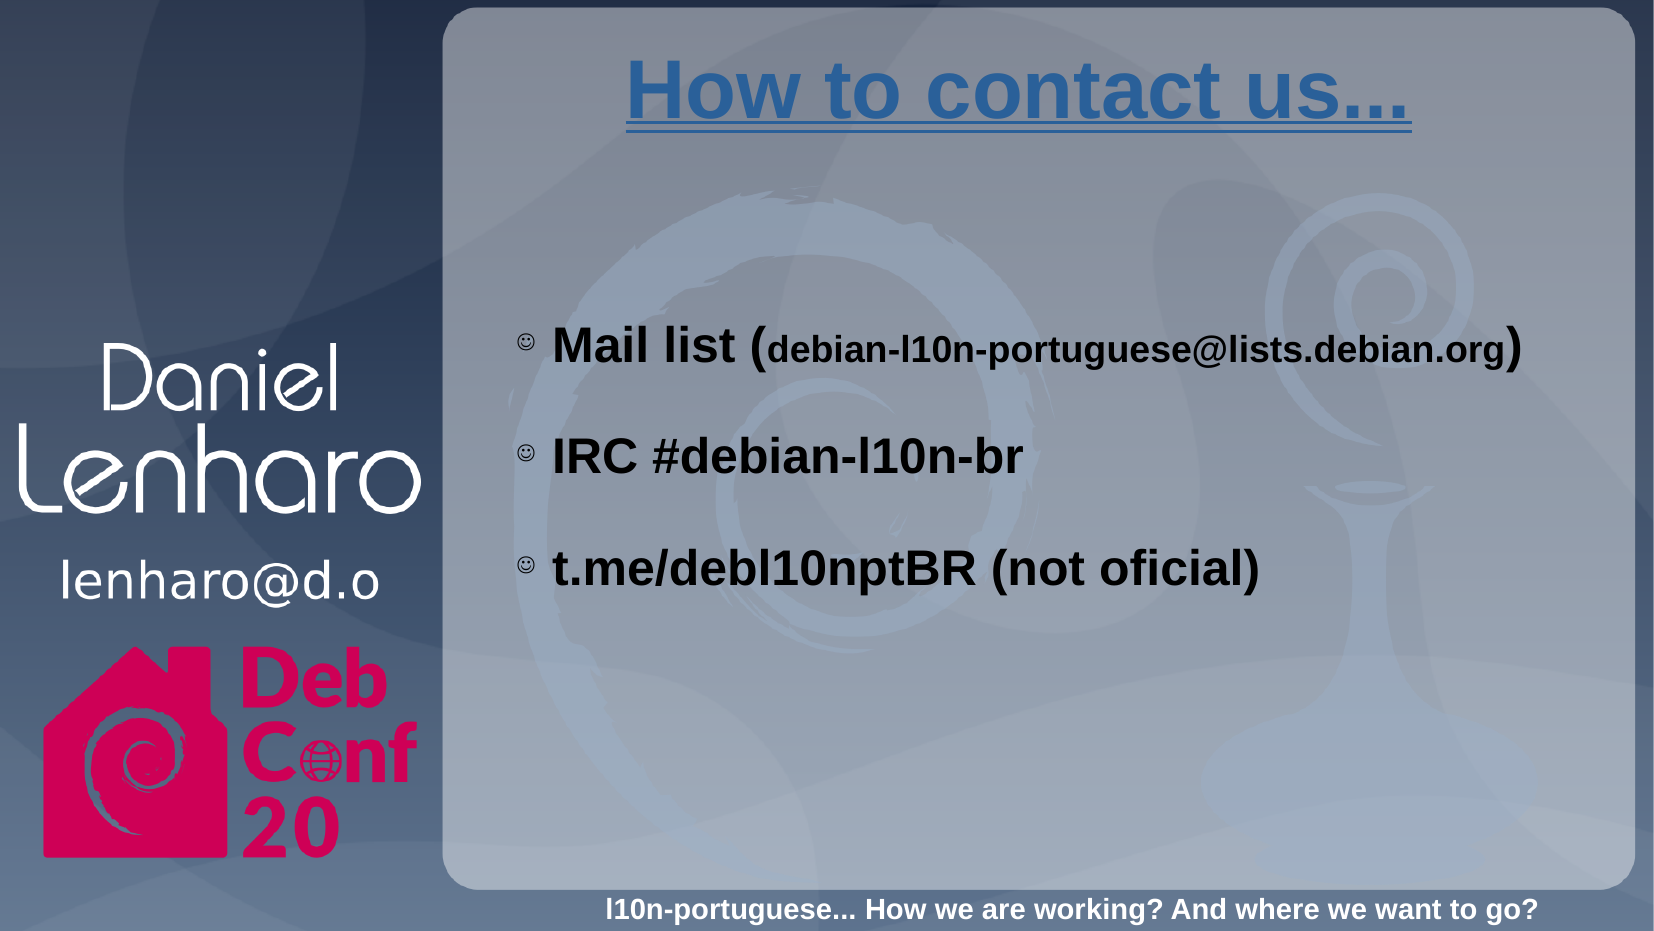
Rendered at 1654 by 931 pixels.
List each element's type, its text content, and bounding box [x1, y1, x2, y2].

picture [0, 0, 1654, 931]
text_box l10n-portuguese... How we are working? And where we want to go? [590, 885, 1654, 931]
text_box Mail list (debian-l10n-portuguese@lists.debian.org) IRC #debian-l10n-br t.me/debl10nptBR (not oficial) [501, 309, 1595, 883]
title How to contact us... [501, 11, 1536, 167]
